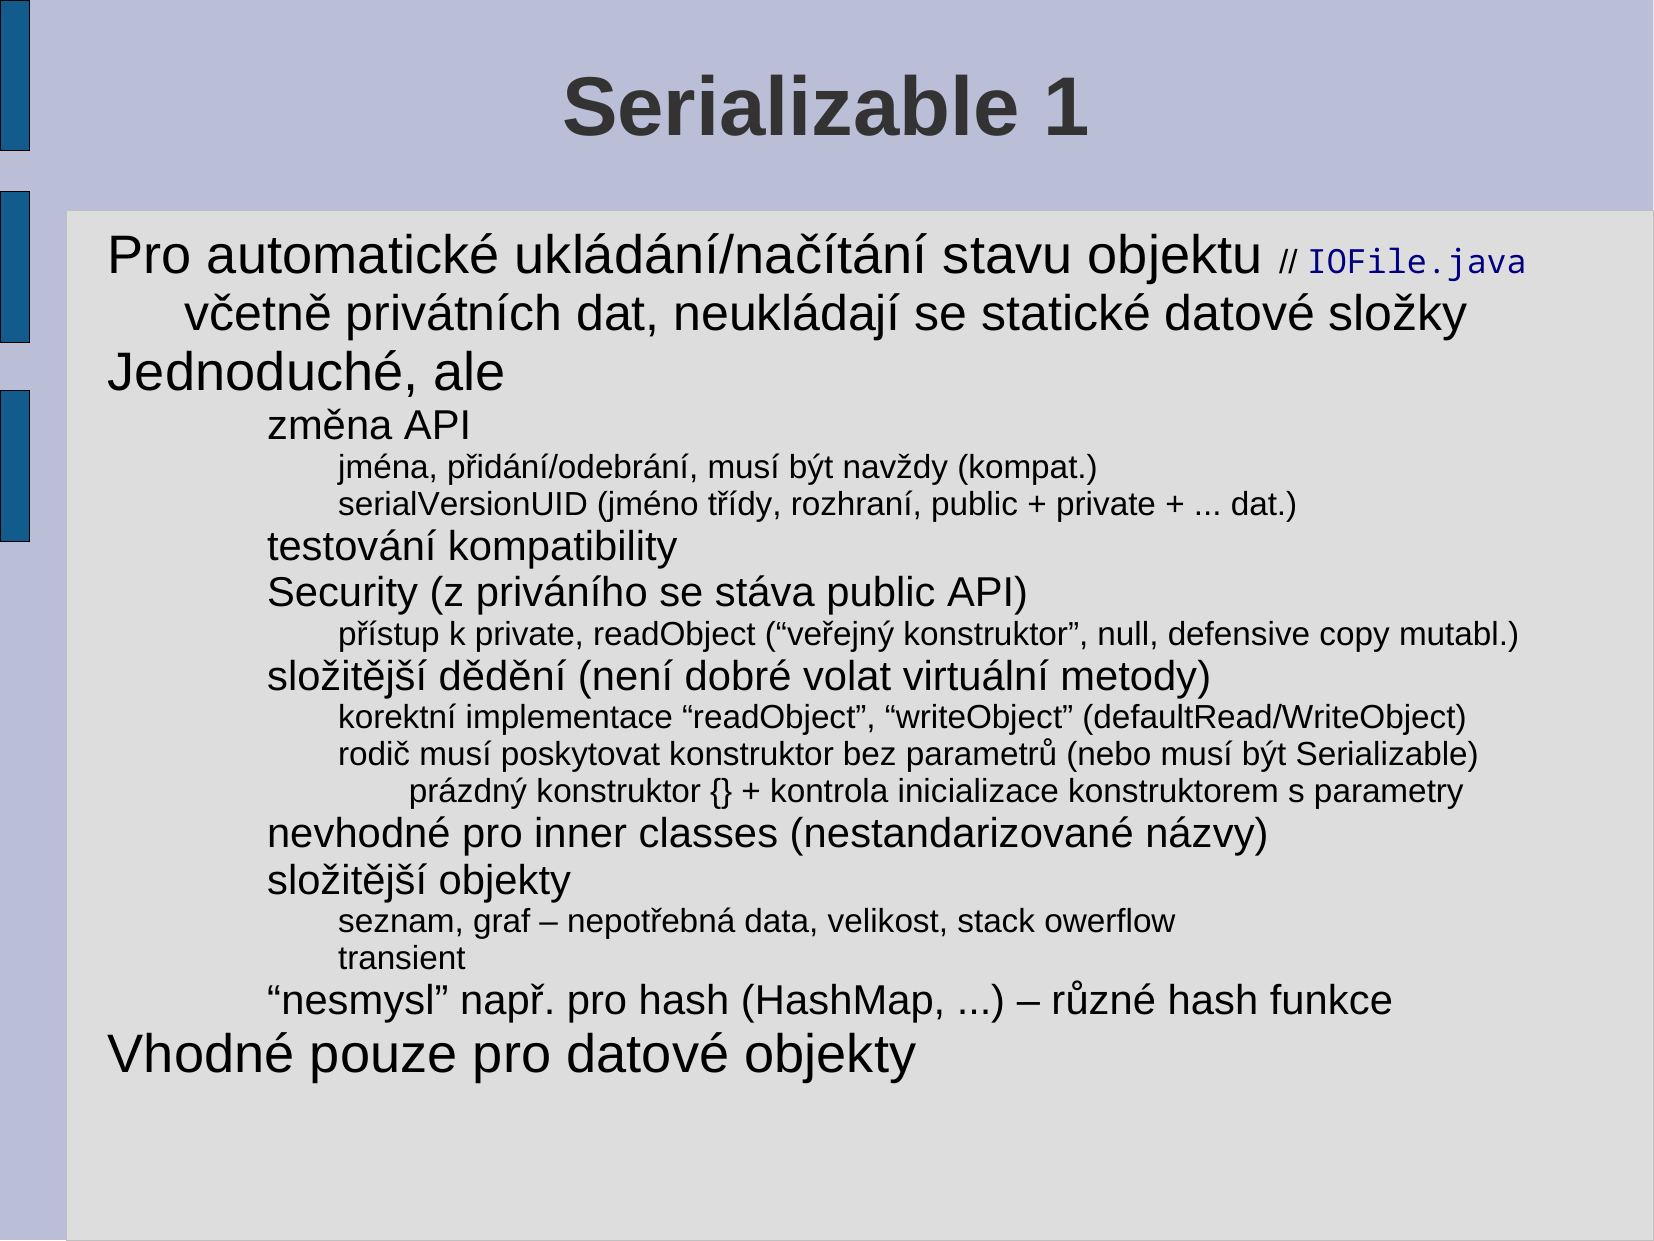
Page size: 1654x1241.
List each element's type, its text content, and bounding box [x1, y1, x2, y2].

list Pro automatické ukládání/načítání stavu objektu // IOFile.java včetně privátních dat, neukládají se statické datové složky Jednoduché, ale změna API jména, přidání/odebrání, musí být navždy (kompat.) serialVersionUID (jméno třídy, rozhraní, public + private + ... dat.) testování kompatibility Security (z priváního se stáva public API) přístup k private, readObject (“veřejný konstruktor”, null, defensive copy mutabl.) složitější dědění (není dobré volat virtuální metody) korektní implementace “readObject”, “writeObject” (defaultRead/WriteObject) rodič musí poskytovat konstruktor bez parametrů (nebo musí být Serializable) prázdný konstruktor {} + kontrola inicializace konstruktorem s parametry nevhodné pro inner classes (nestandarizované názvy) složitější objekty seznam, graf – nepotřebná data, velikost, stack owerflow transient “nesmysl” např. pro hash (HashMap, ...) – různé hash funkce Vhodné pouze pro datové objekty [90, 225, 1576, 1171]
title Serializable 1 [120, 17, 1533, 196]
